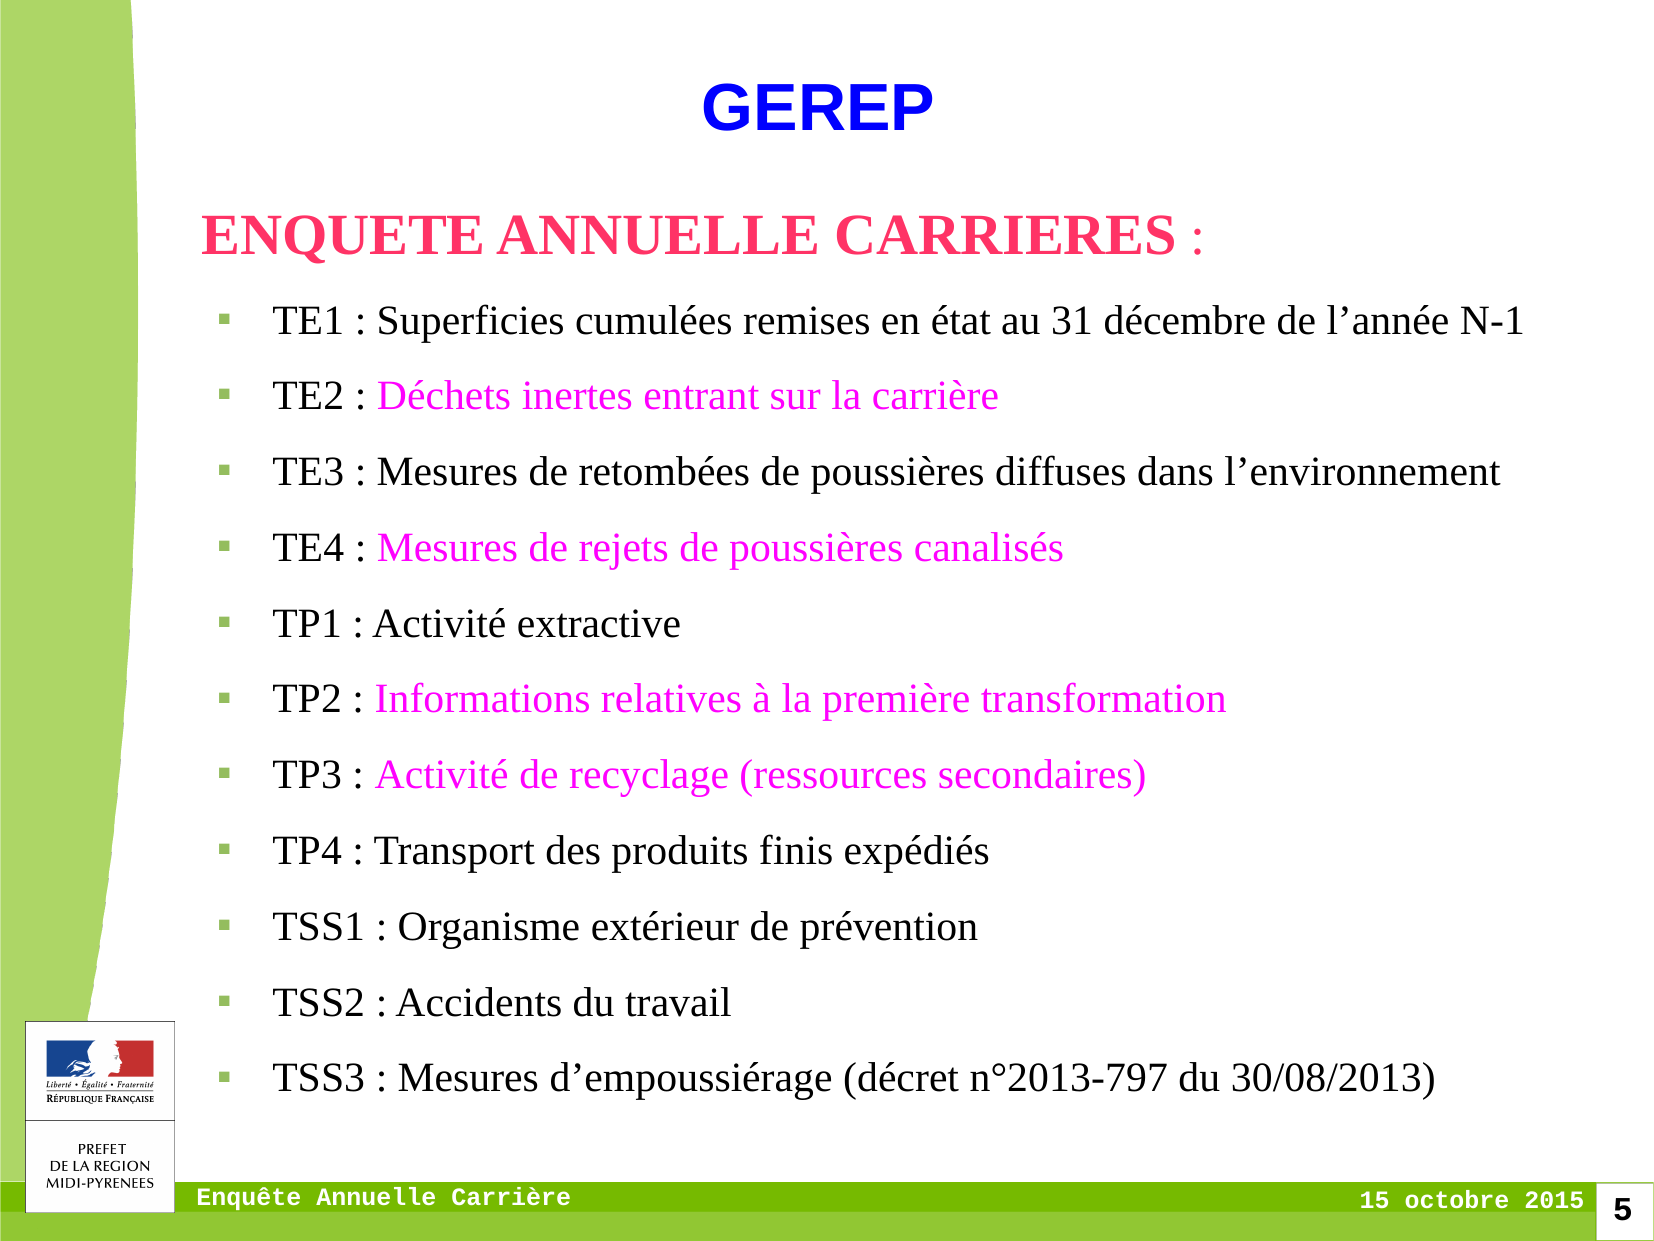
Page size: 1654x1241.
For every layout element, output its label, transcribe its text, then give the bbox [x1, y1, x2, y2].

list ENQUETE ANNUELLE CARRIERES : TE1 : Superficies cumulées remises en état au 31 décembre de l’année N-1 TE2 : Déchets inertes entrant sur la carrière TE3 : Mesures de retombées de poussières diffuses dans l’environnement TE4 : Mesures de rejets de poussières canalisés TP1 : Activité extractive TP2 : Informations relatives à la première transformation TP3 : Activité de recyclage (ressources secondaires) TP4 : Transport des produits finis expédiés TSS1 : Organisme extérieur de prévention TSS2 : Accidents du travail TSS3 : Mesures d’empoussiérage (décret n°2013-797 du 30/08/2013) [130, 202, 1619, 1111]
title GEREP [111, 3, 1526, 211]
picture [0, 0, 1654, 1241]
